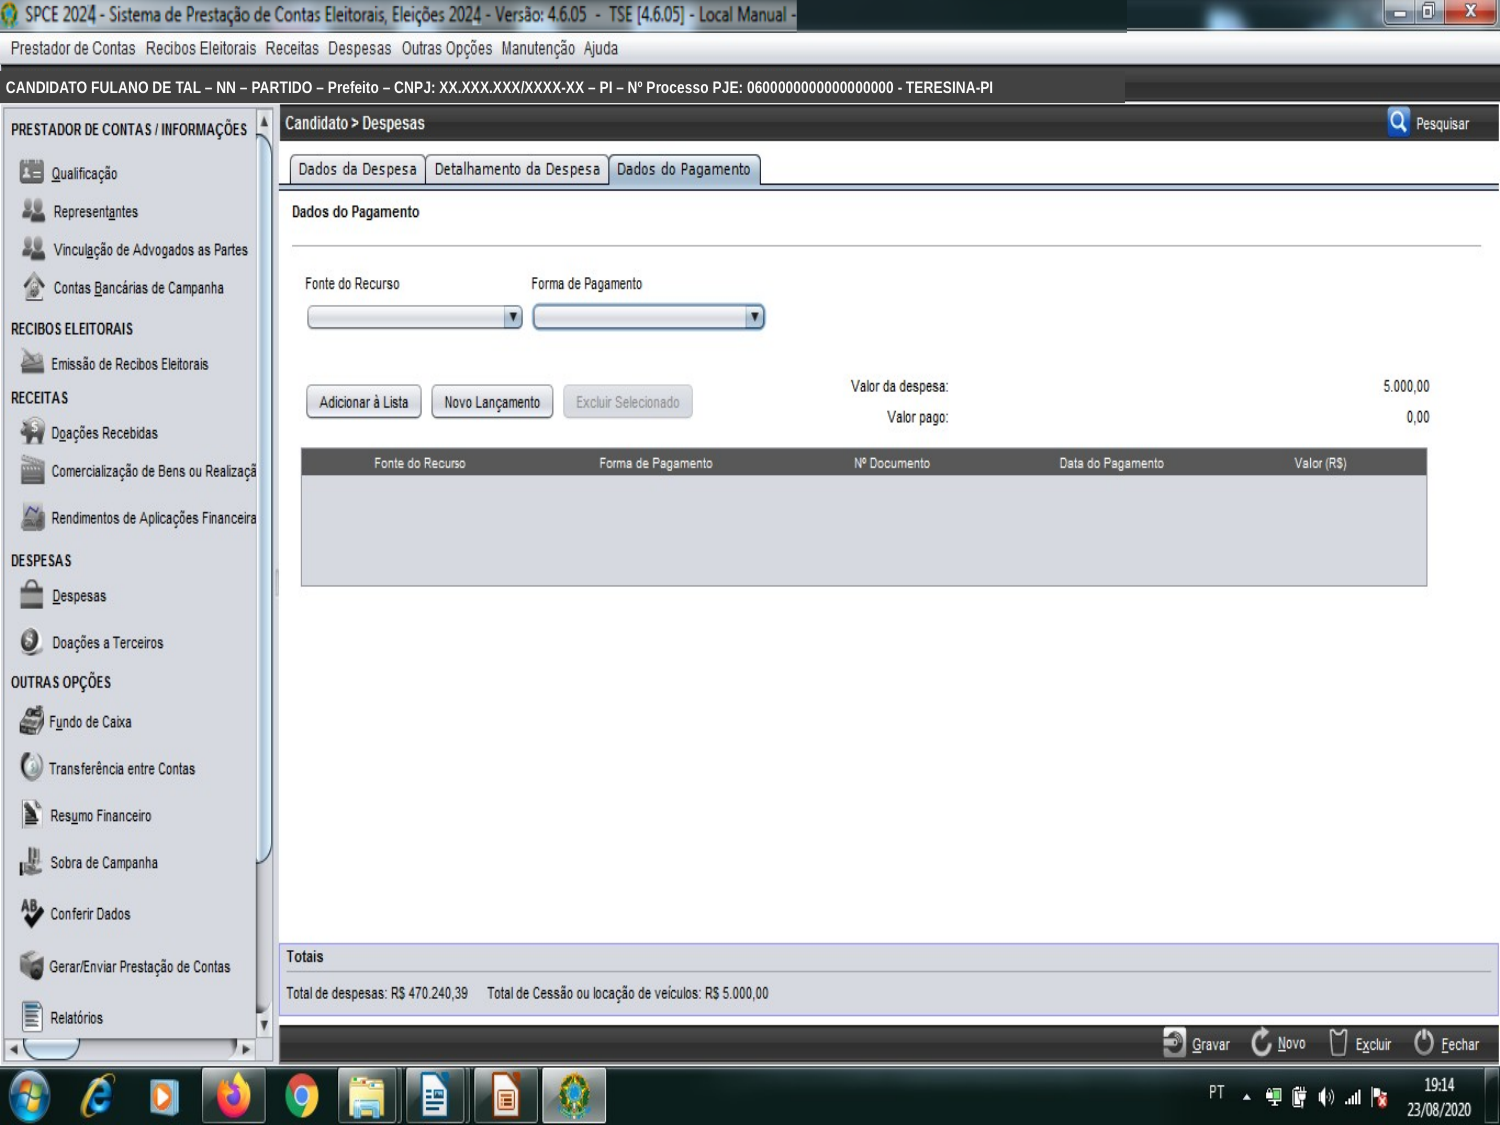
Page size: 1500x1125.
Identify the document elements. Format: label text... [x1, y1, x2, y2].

picture [0, 0, 1500, 1125]
text_box CANDIDATO FULANO DE TAL – NN – PARTIDO – Prefeito – CNPJ: XX.XXX.XXX/XXXX-XX – PI – Nº Processo PJE: 0600000000000000000 - TERESINA-PI [0, 70, 1125, 104]
